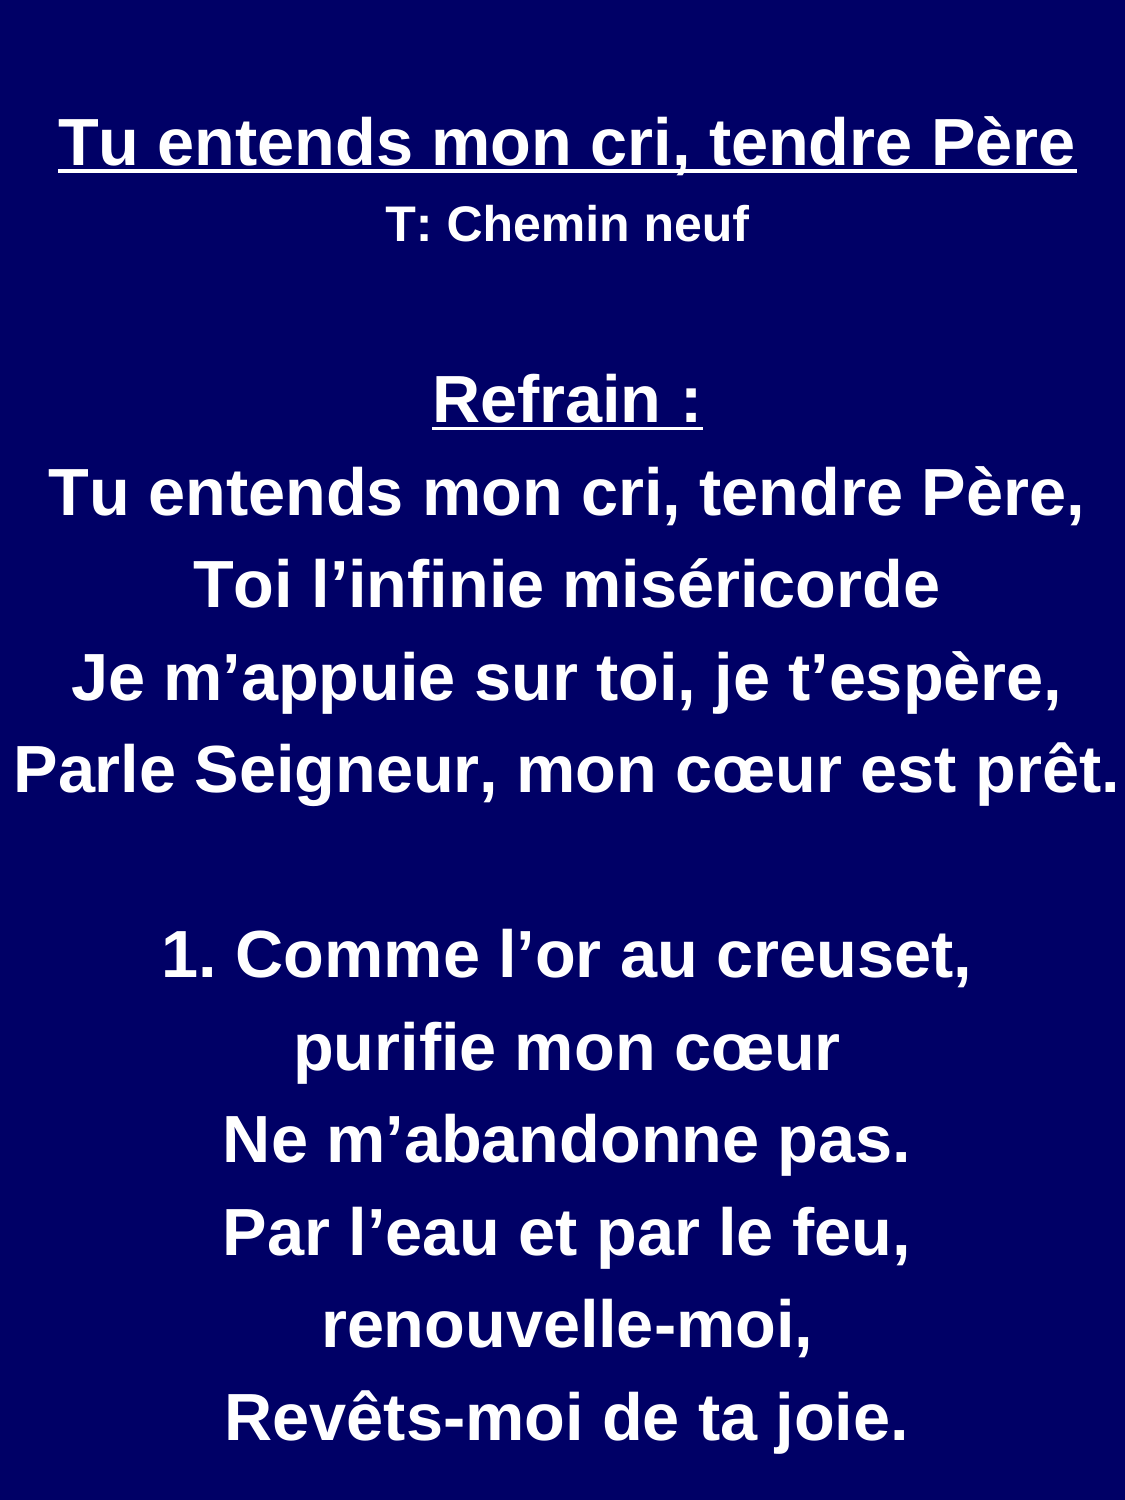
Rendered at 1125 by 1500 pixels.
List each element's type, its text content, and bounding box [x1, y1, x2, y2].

text_box Tu entends mon cri, tendre Père T: Chemin neuf Refrain : Tu entends mon cri, tendre Père, Toi l’infinie miséricorde Je m’appuie sur toi, je t’espère, Parle Seigneur, mon cœur est prêt. 1. Comme l’or au creuset, purifie mon cœur Ne m’abandonne pas. Par l’eau et par le feu, renouvelle-moi, Revêts-moi de ta joie. [0, 91, 1125, 1335]
